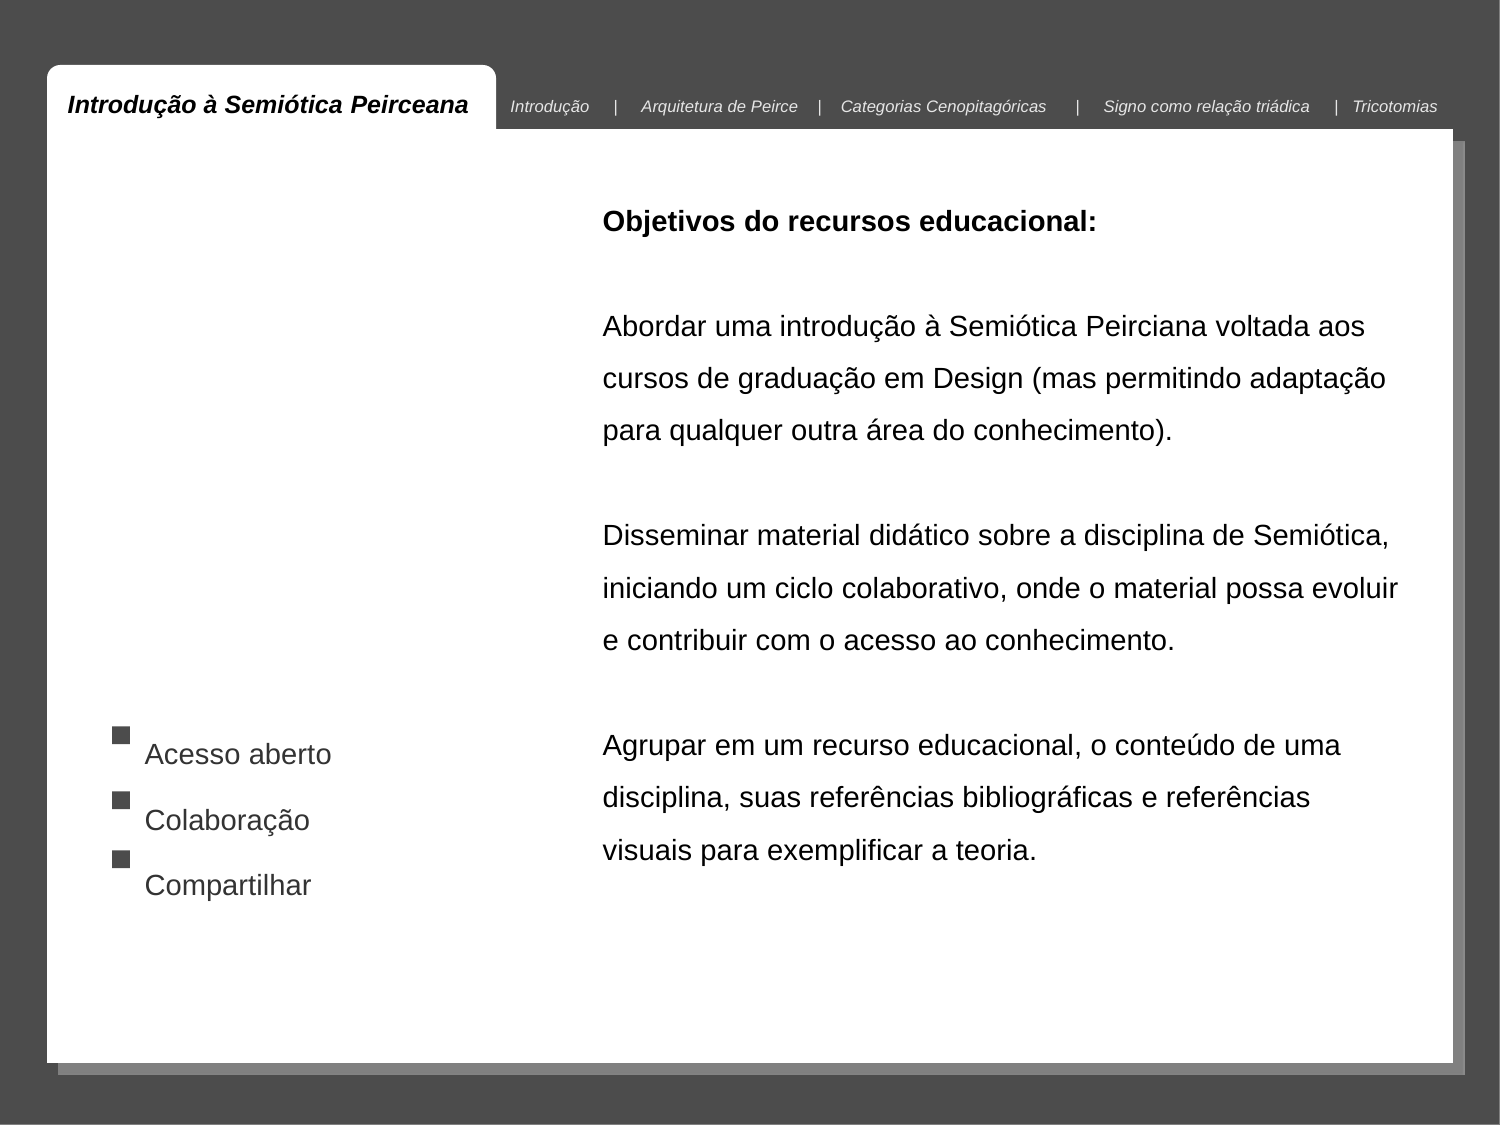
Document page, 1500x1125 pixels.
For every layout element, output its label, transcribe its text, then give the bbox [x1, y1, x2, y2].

text_box [112, 726, 130, 745]
text_box [112, 850, 130, 869]
text_box [112, 791, 130, 810]
text_box Objetivos do recursos educacional: Abordar uma introdução à Semiótica Peirciana voltada aos cursos de graduação em Design (mas permitindo adaptação para qualquer outra área do conhecimento). Disseminar material didático sobre a disciplina de Semiótica, iniciando um ciclo colaborativo, onde o material possa evoluir e contribuir com o acesso ao conhecimento. Agrupar em um recurso educacional, o conteúdo de uma disciplina, suas referências bibliográficas e referências visuais para exemplificar a teoria. [587, 177, 1418, 874]
text_box Acesso aberto Colaboração Compartilhar [129, 714, 402, 901]
